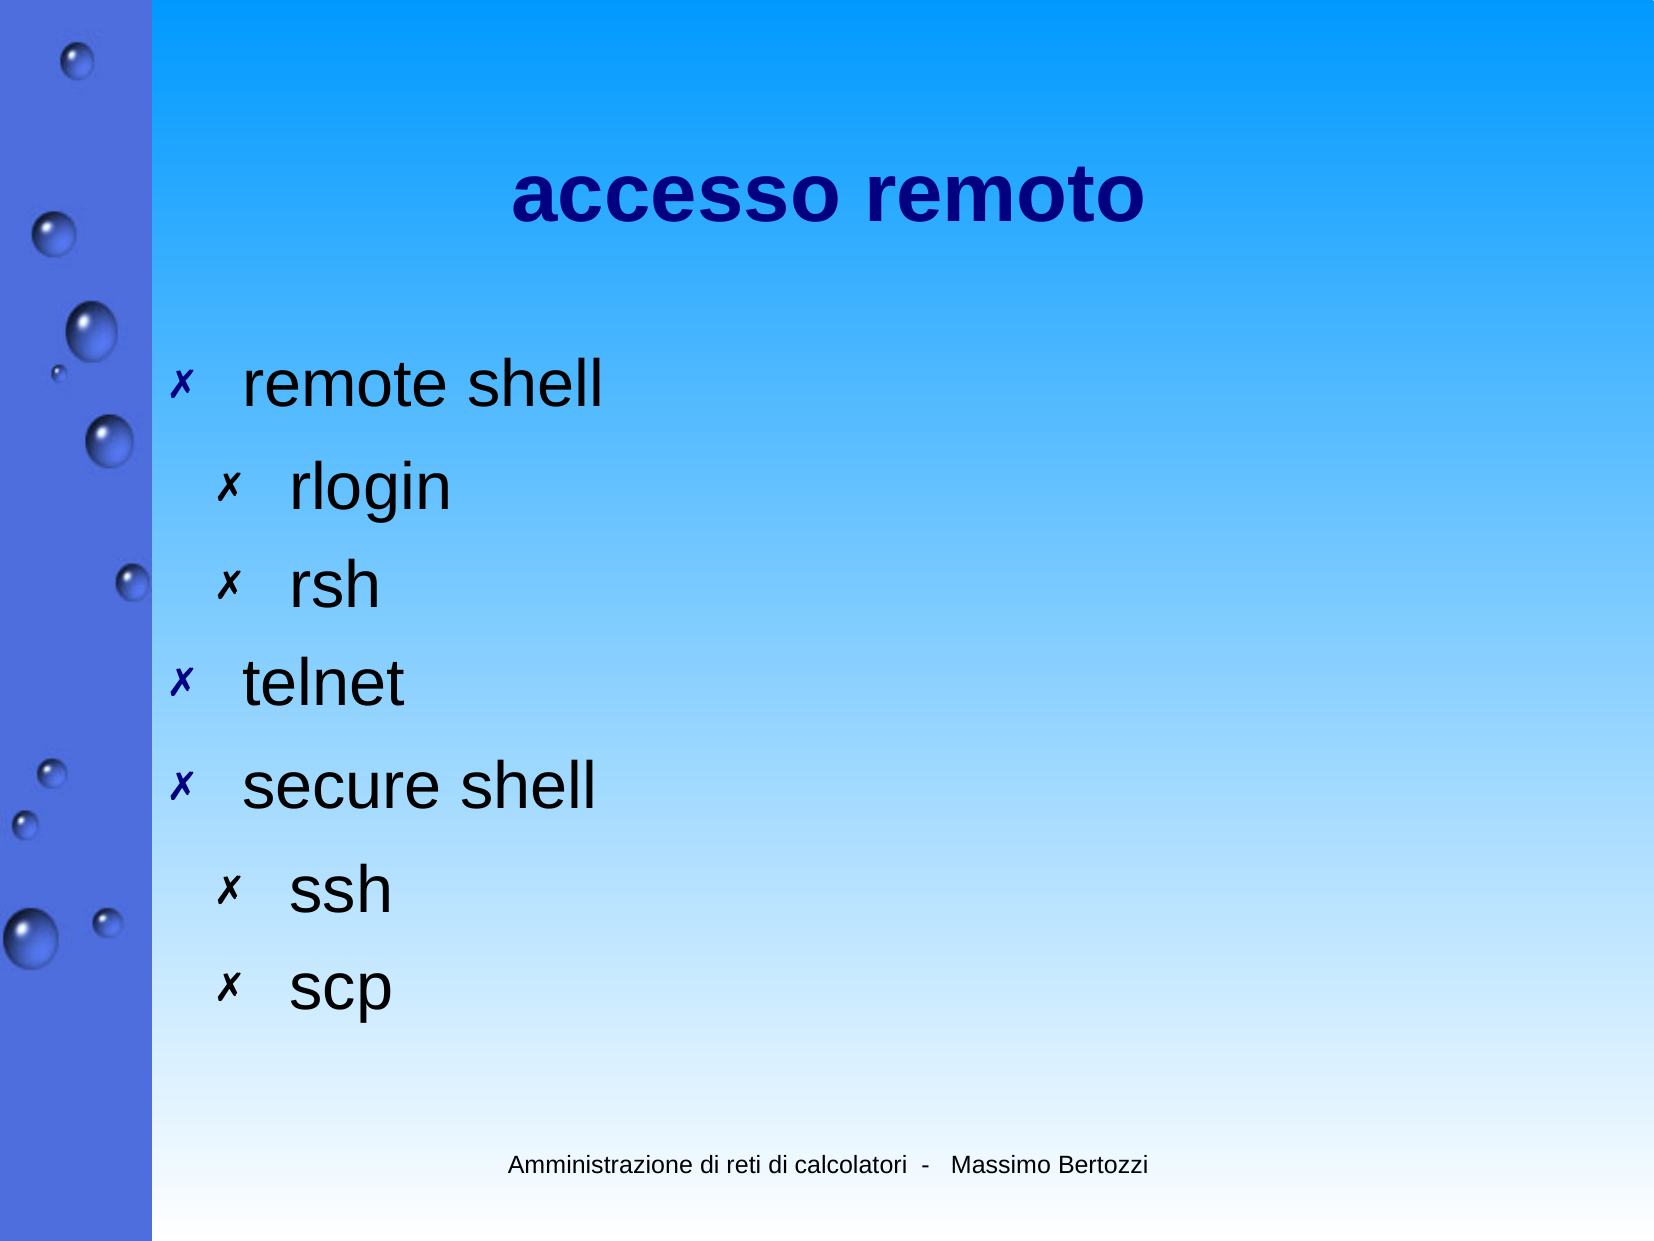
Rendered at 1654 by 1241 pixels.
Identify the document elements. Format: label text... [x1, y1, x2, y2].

list remote shell rlogin rsh telnet secure shell ssh scp [159, 346, 1572, 1128]
picture [0, 0, 152, 1241]
title accesso remoto [123, 88, 1536, 296]
